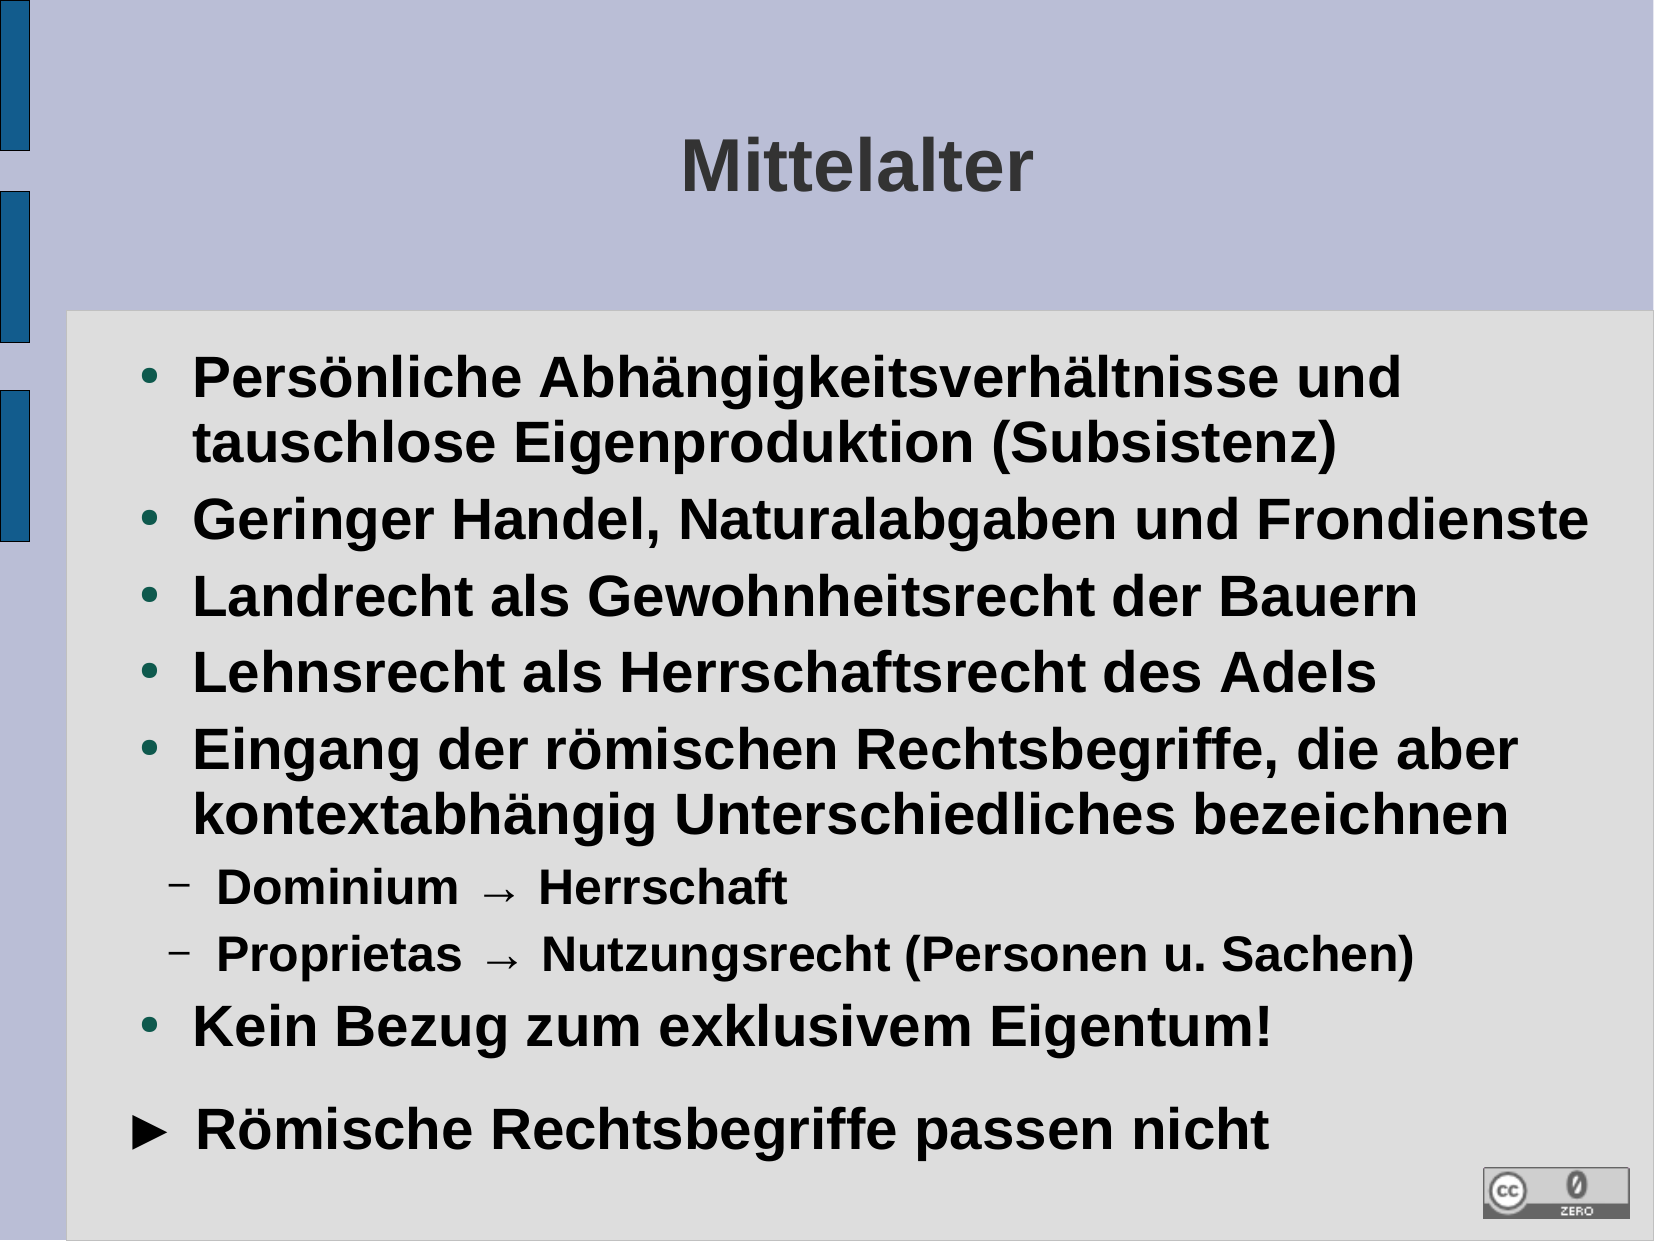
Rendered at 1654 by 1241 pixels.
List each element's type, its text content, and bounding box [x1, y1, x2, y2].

picture [1483, 1167, 1630, 1219]
list Persönliche Abhängigkeitsverhältnisse und tauschlose Eigenproduktion (Subsistenz) Geringer Handel, Naturalabgaben und Frondienste Landrecht als Gewohnheitsrecht der Bauern Lehnsrecht als Herrschaftsrecht des Adels Eingang der römischen Rechtsbegriffe, die aber kontextabhängig Unterschiedliches bezeichnen Dominium → Herrschaft Proprietas → Nutzungsrecht (Personen u. Sachen) Kein Bezug zum exklusivem Eigentum! ► Römische Rechtsbegriffe passen nicht [121, 344, 1595, 1162]
title Mittelalter [121, 61, 1595, 269]
